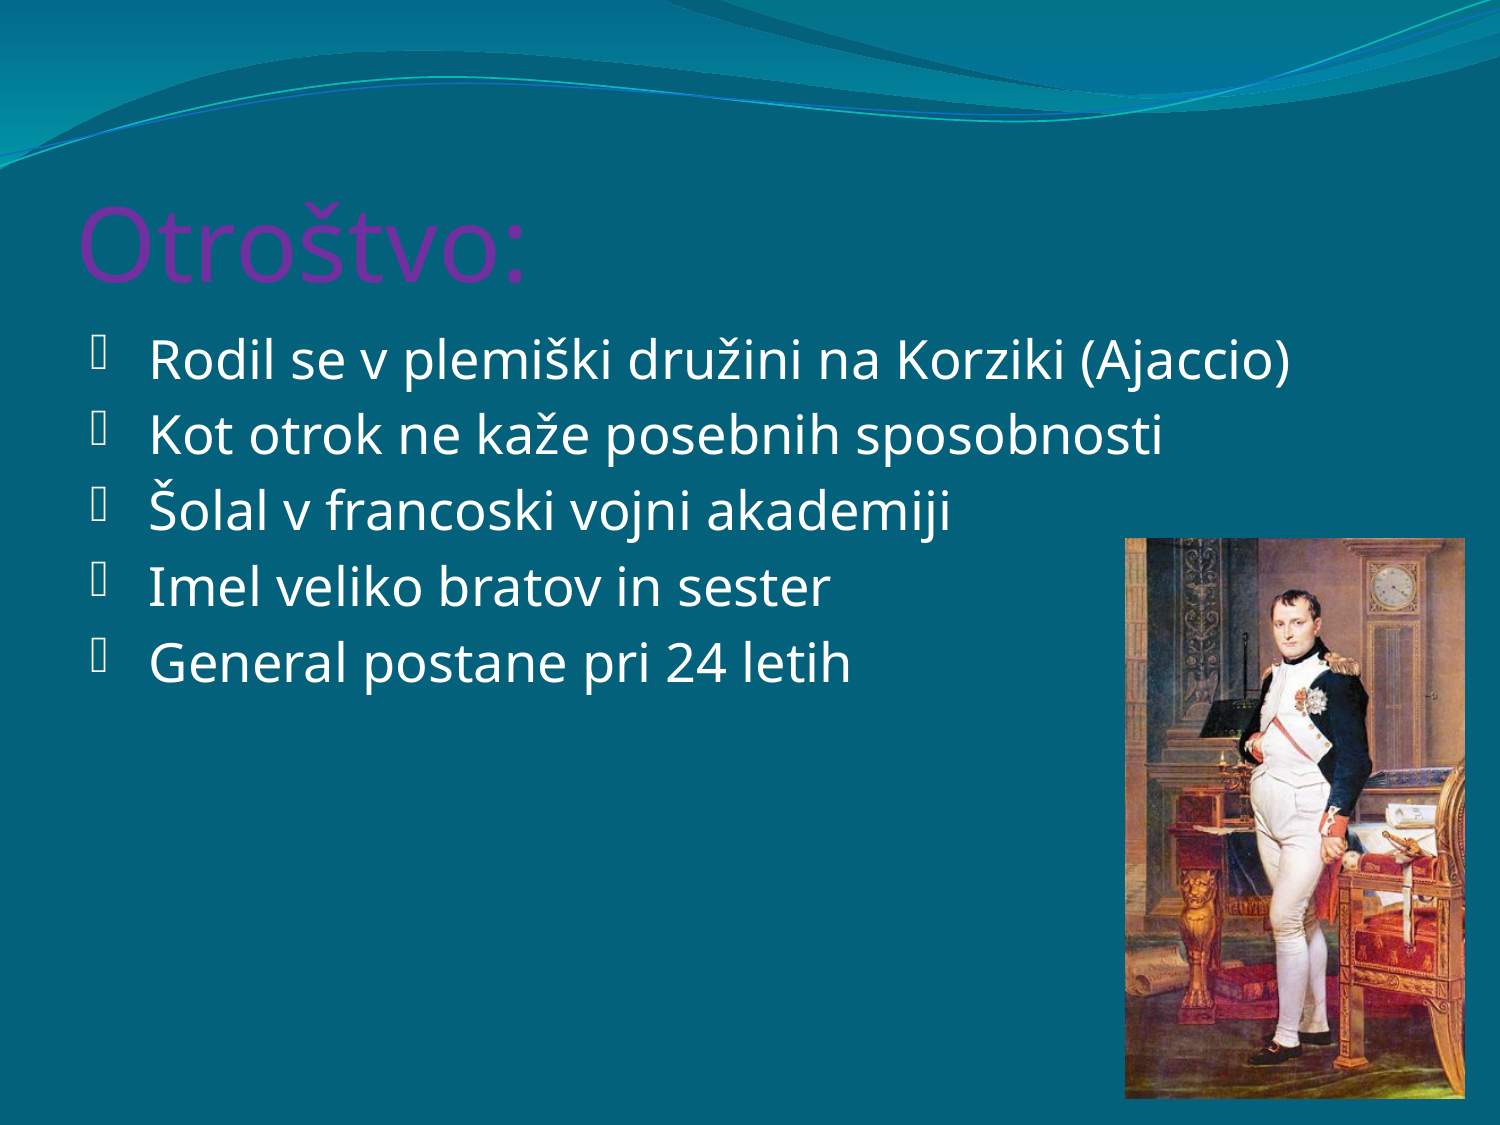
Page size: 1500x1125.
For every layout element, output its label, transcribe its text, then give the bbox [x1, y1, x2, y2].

picture [1126, 539, 1464, 1098]
title Otroštvo: [75, 115, 1425, 304]
list Rodil se v plemiški družini na Korziki (Ajaccio) Kot otrok ne kaže posebnih sposobnosti Šolal v francoski vojni akademiji Imel veliko bratov in sester General postane pri 24 letih [75, 317, 1500, 1125]
